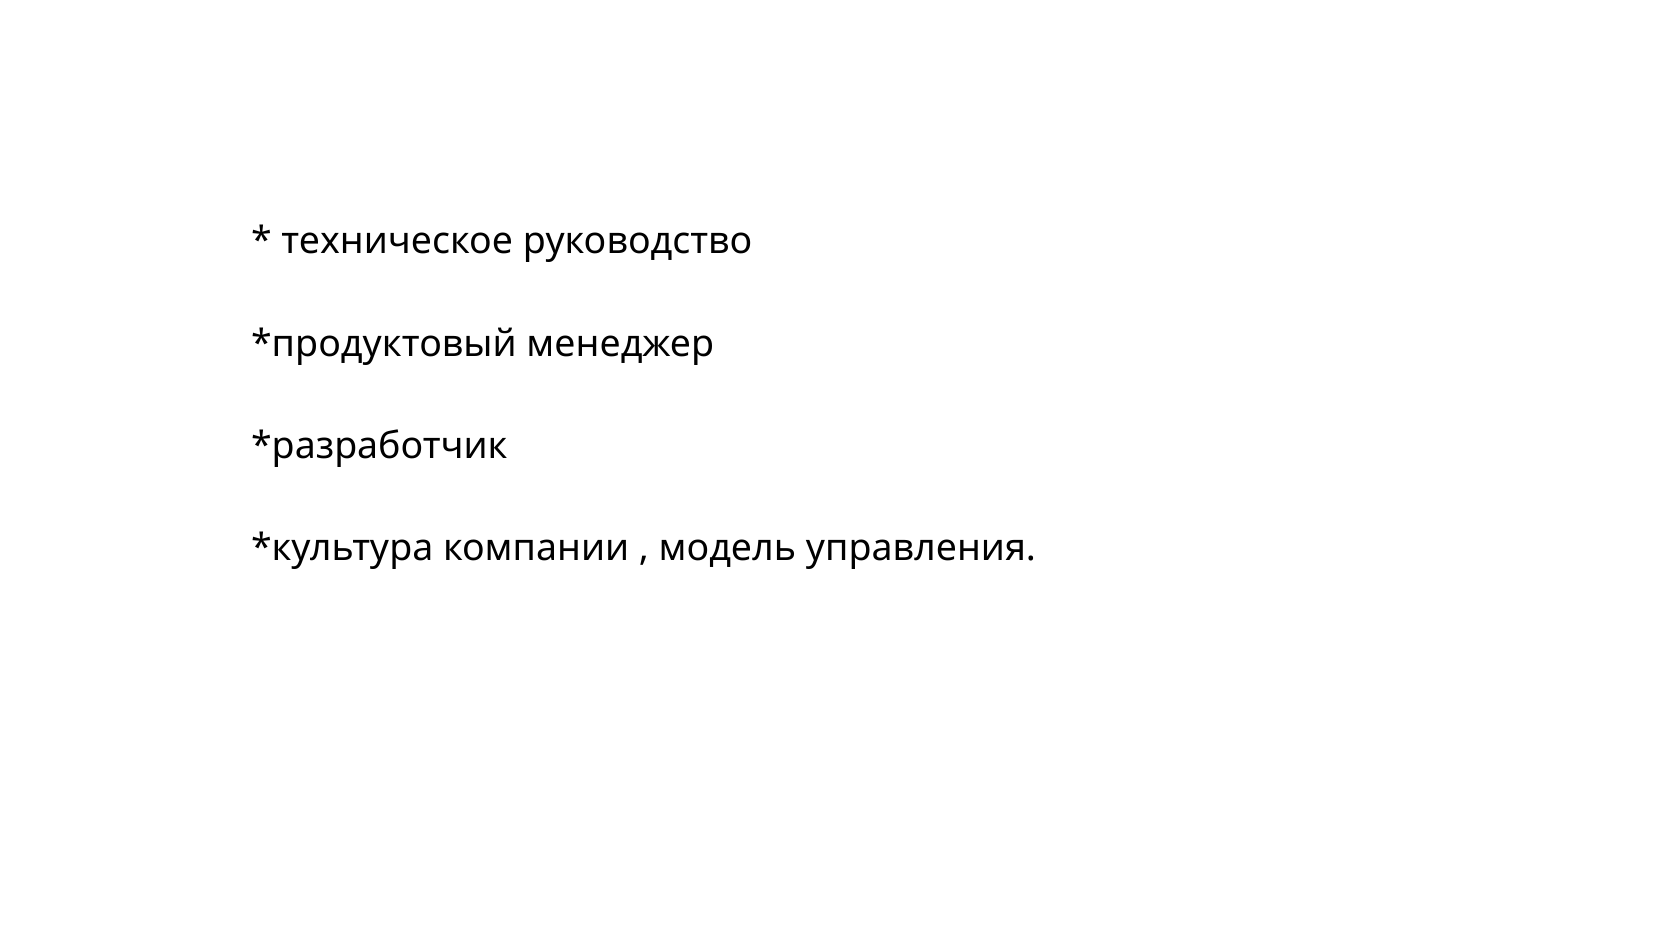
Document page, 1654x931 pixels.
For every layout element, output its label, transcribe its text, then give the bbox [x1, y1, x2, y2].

text_box * техническое руководство *продуктовый менеджер *разработчик *культура компании , модель управления. [236, 206, 1113, 614]
